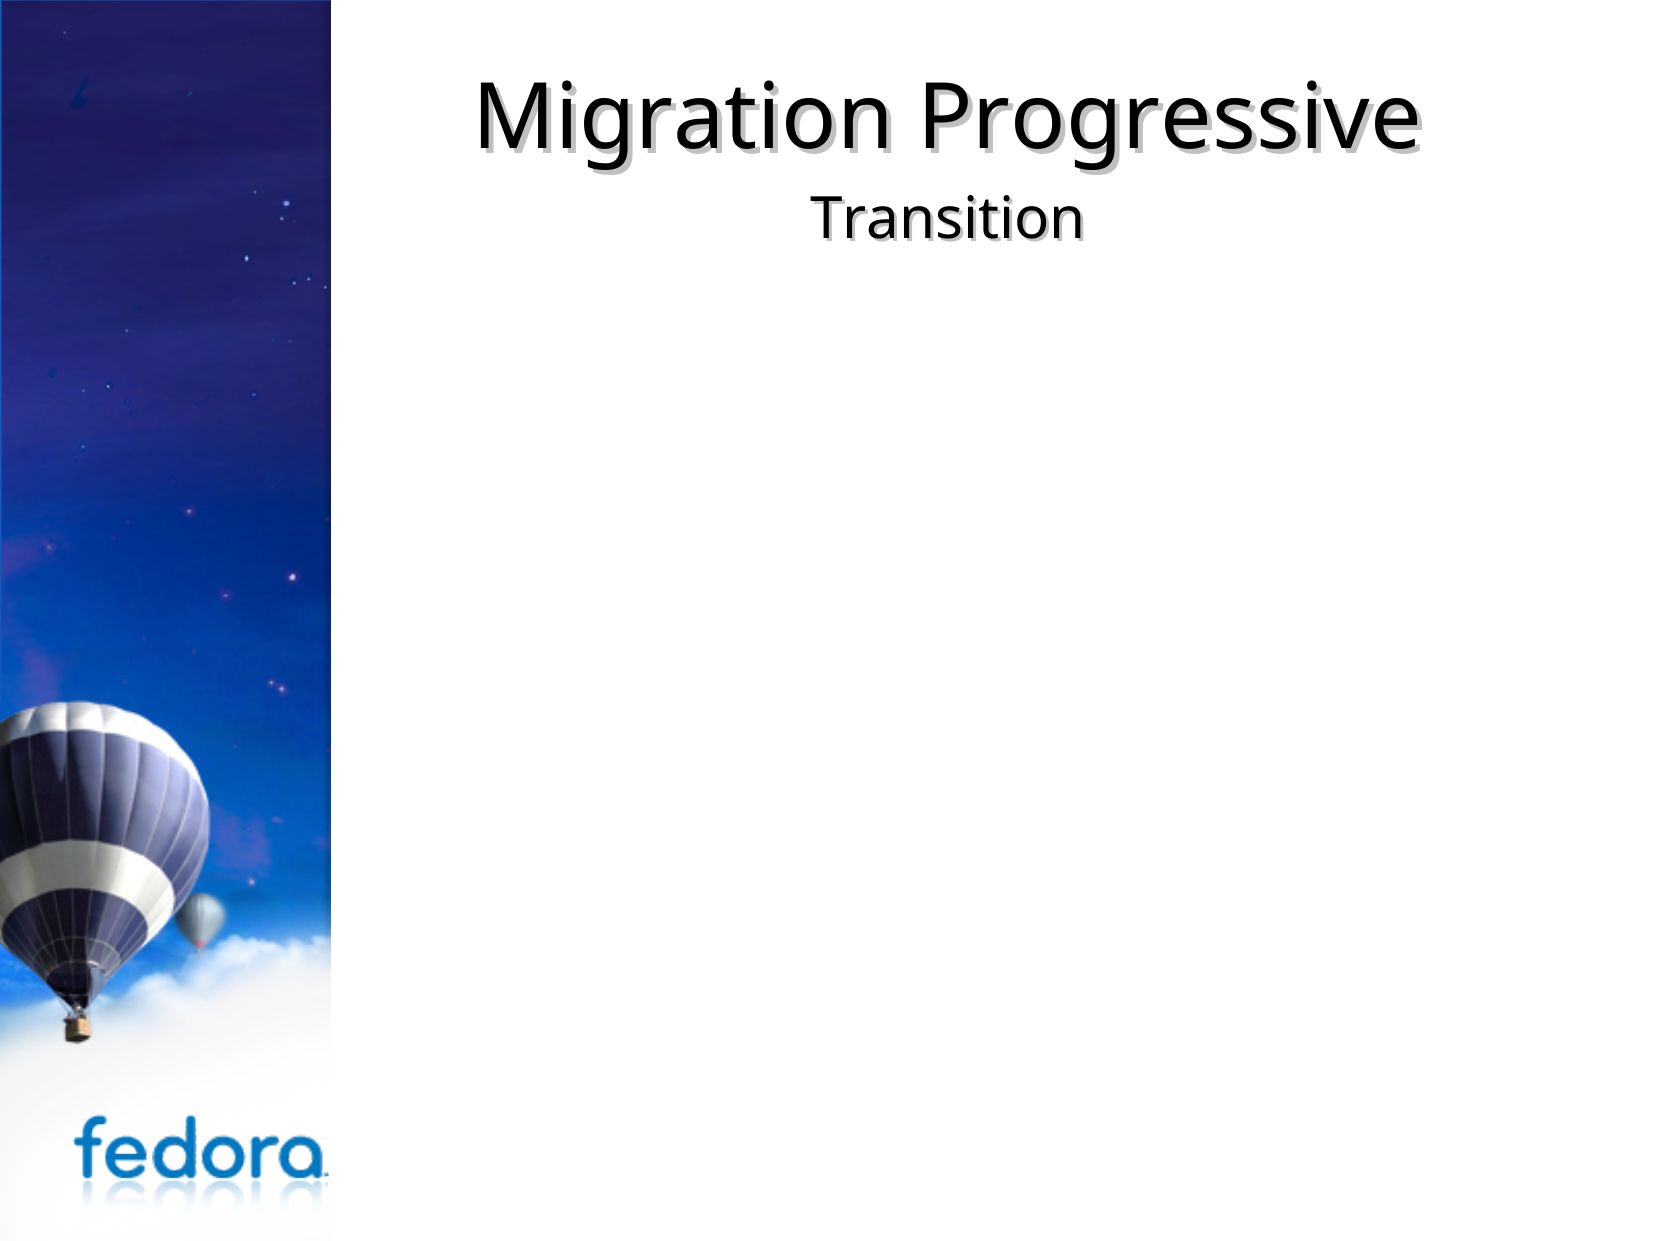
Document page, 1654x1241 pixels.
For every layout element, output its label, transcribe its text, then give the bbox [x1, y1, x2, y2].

title Migration Progressive Transition [331, 49, 1571, 257]
picture [0, 0, 331, 1241]
